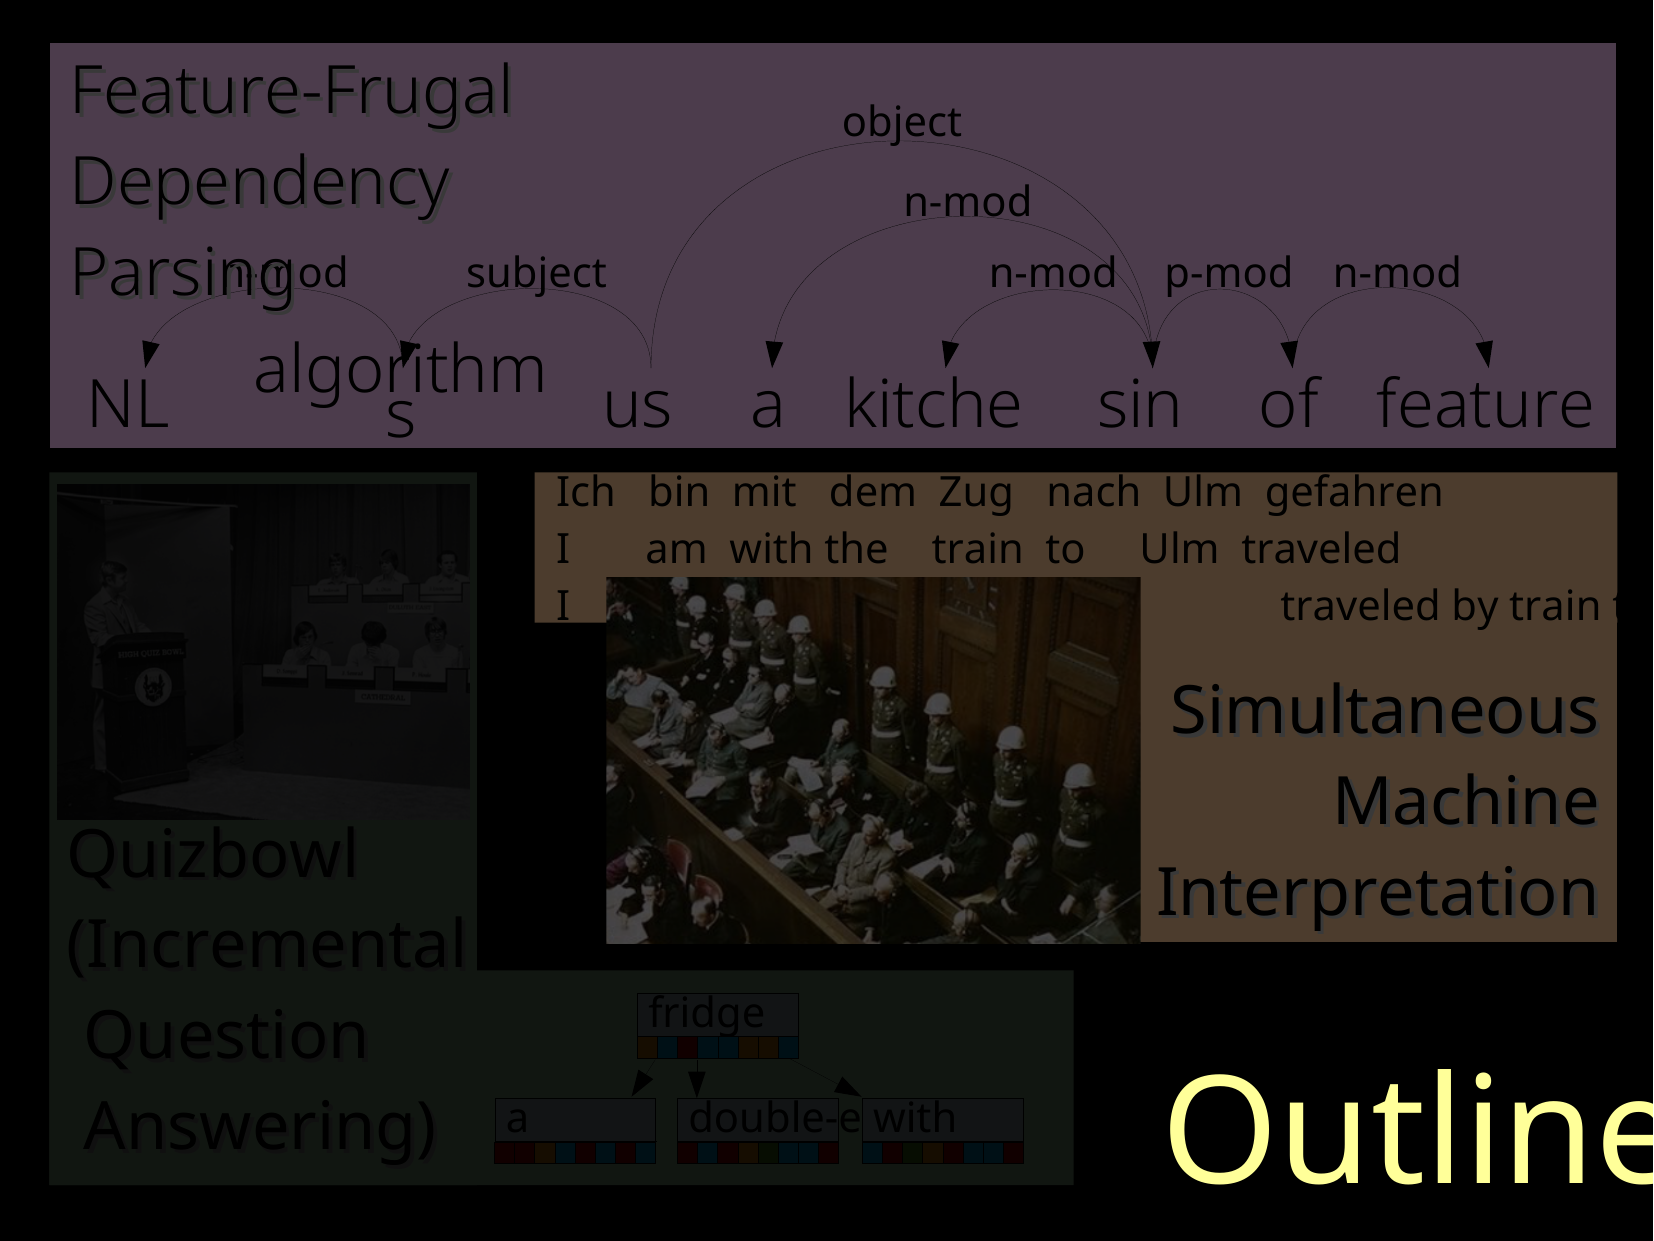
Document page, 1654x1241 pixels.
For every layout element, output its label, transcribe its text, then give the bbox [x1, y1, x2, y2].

text_box Outline [1161, 1041, 1618, 1223]
text_box [1618, 1145, 1653, 1173]
text_box [0, 0, 1653, 1241]
text_box [1618, 1112, 1653, 1135]
